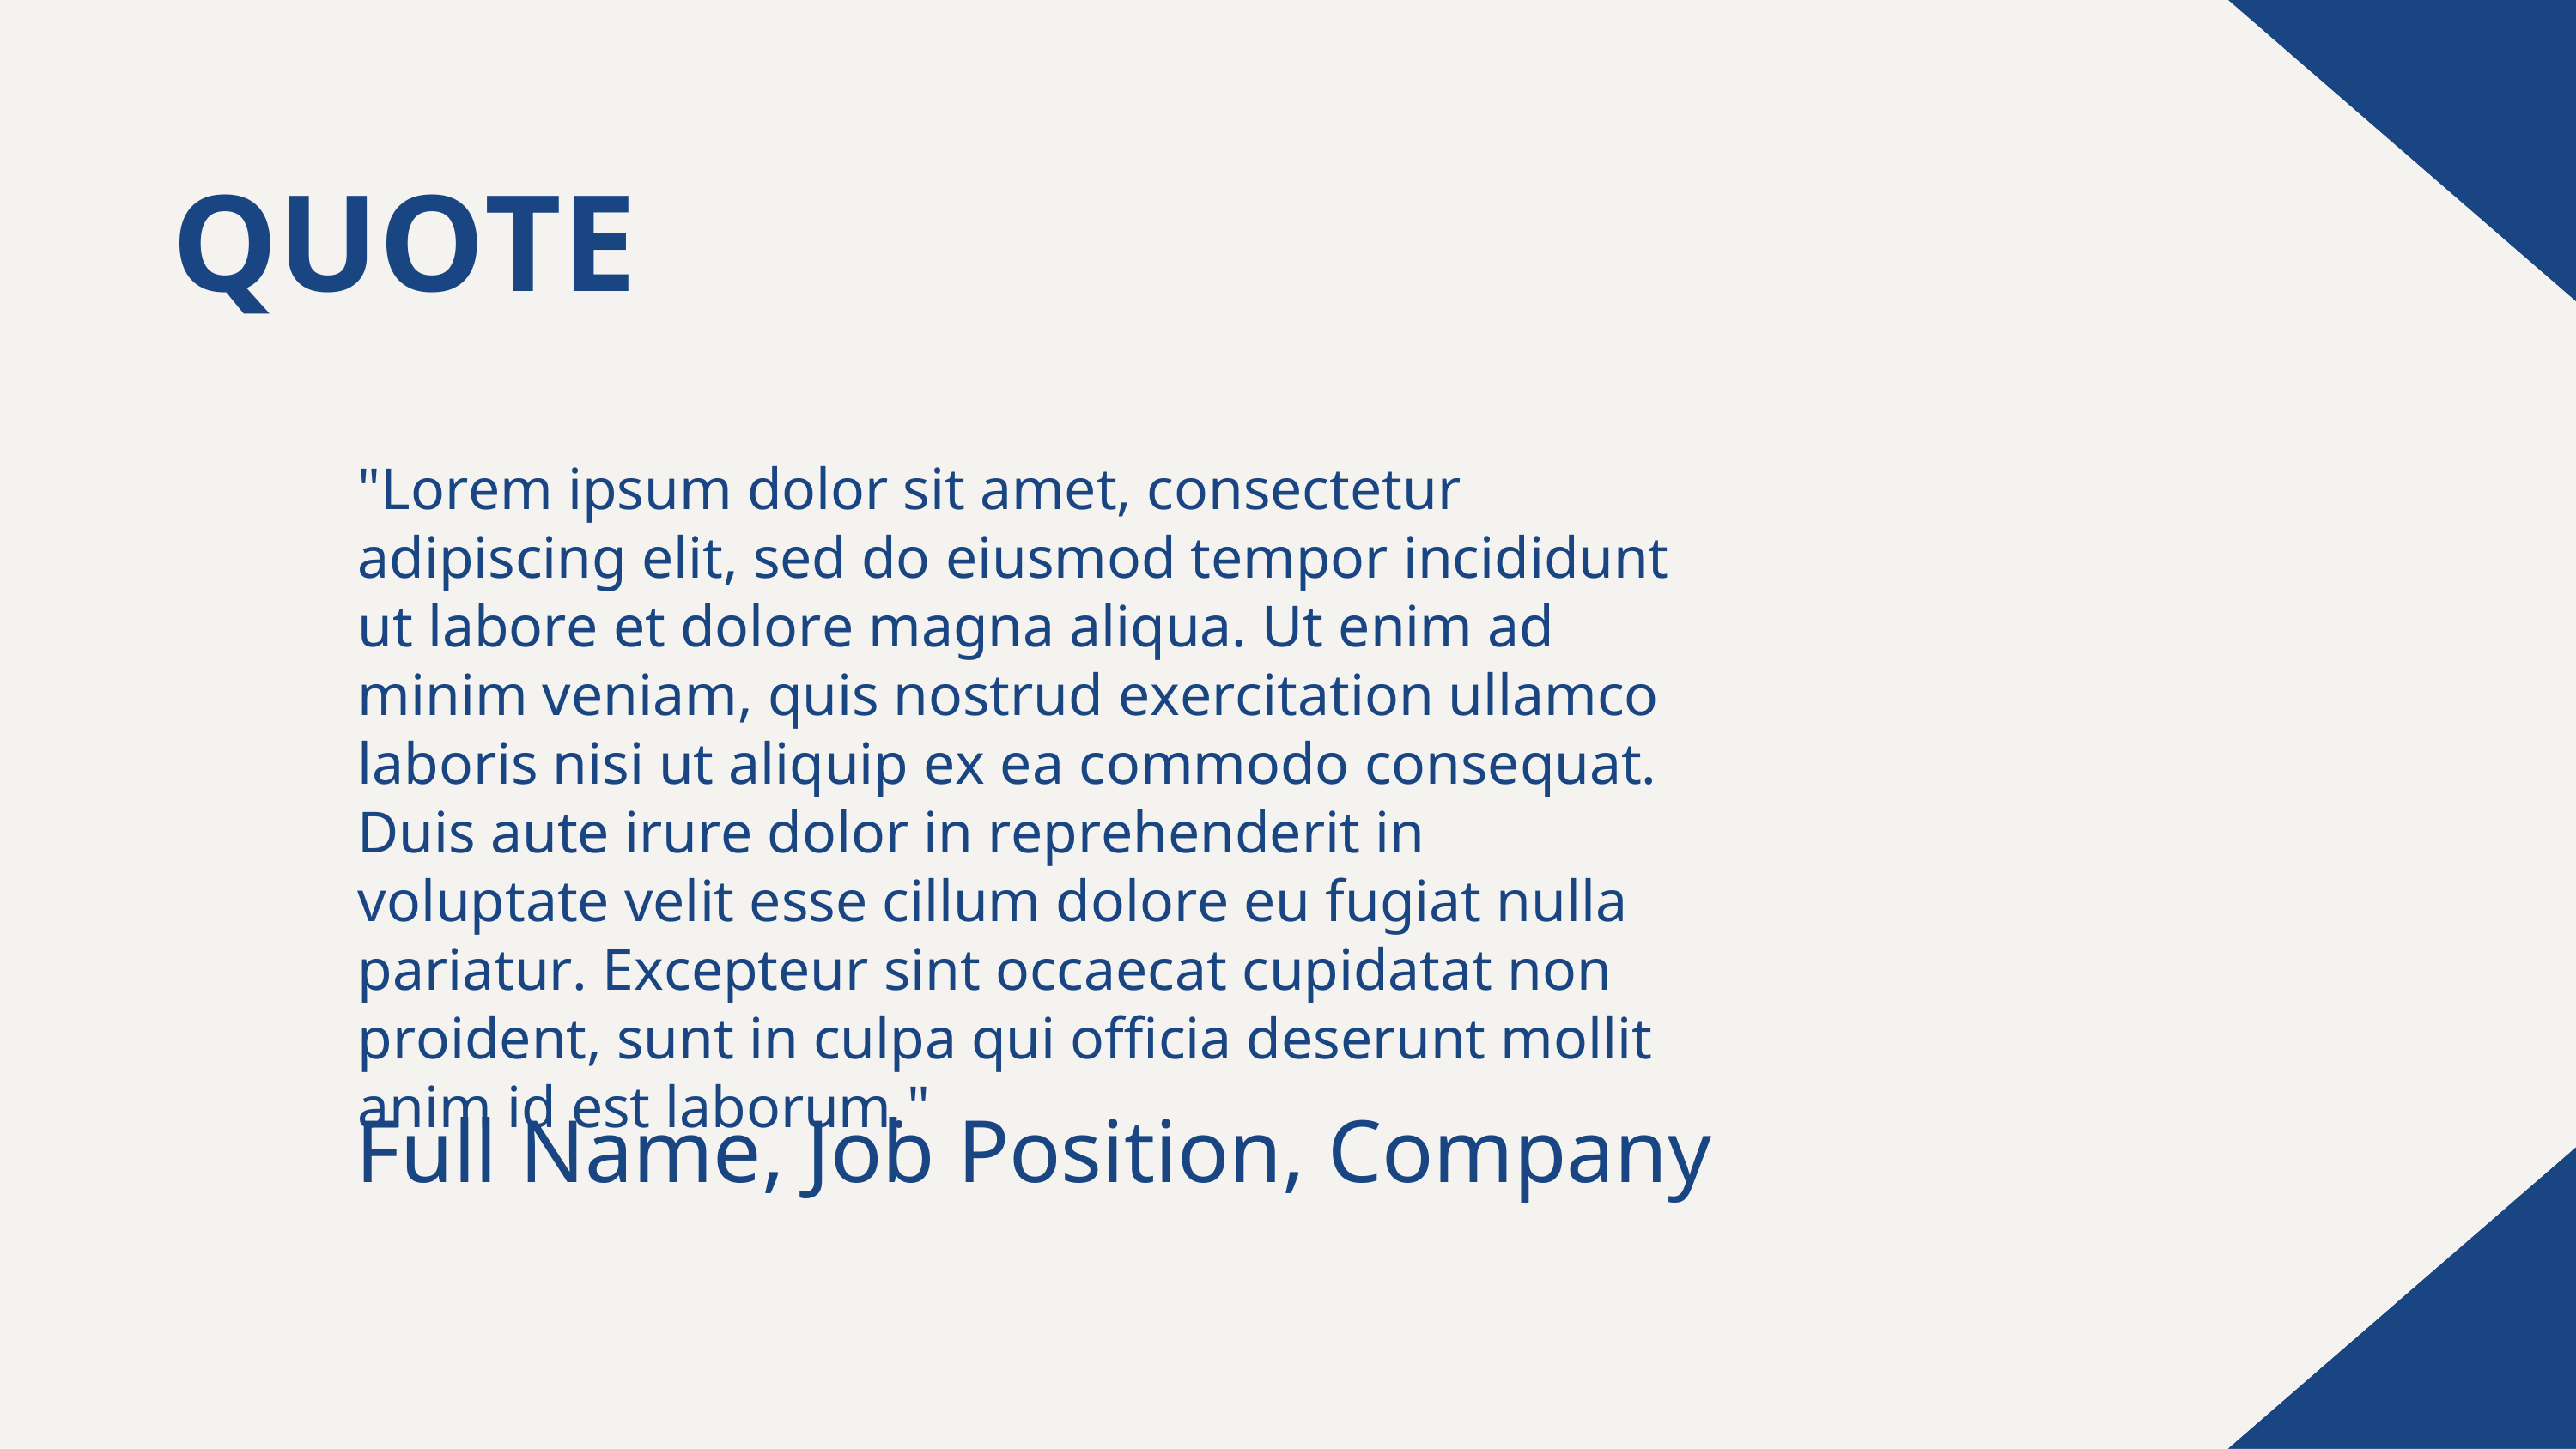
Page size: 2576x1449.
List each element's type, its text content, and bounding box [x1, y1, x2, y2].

list "Lorem ipsum dolor sit amet, consectetur adipiscing elit, sed do eiusmod tempor incididunt ut labore et dolore magna aliqua. Ut enim ad minim veniam, quis nostrud exercitation ullamco laboris nisi ut aliquip ex ea commodo consequat. Duis aute irure dolor in reprehenderit in voluptate velit esse cillum dolore eu fugiat nulla pariatur. Excepteur sint occaecat cupidatat non proident, sunt in culpa qui officia deserunt mollit anim id est laborum." [354, 451, 2239, 1031]
text_box [2228, 1147, 2576, 1449]
text_box Full Name, Job Position, Company [354, 1094, 2190, 1256]
text_box [1084, 597, 1492, 662]
title QUOTE [172, 155, 1858, 319]
text_box [2228, 0, 2576, 301]
